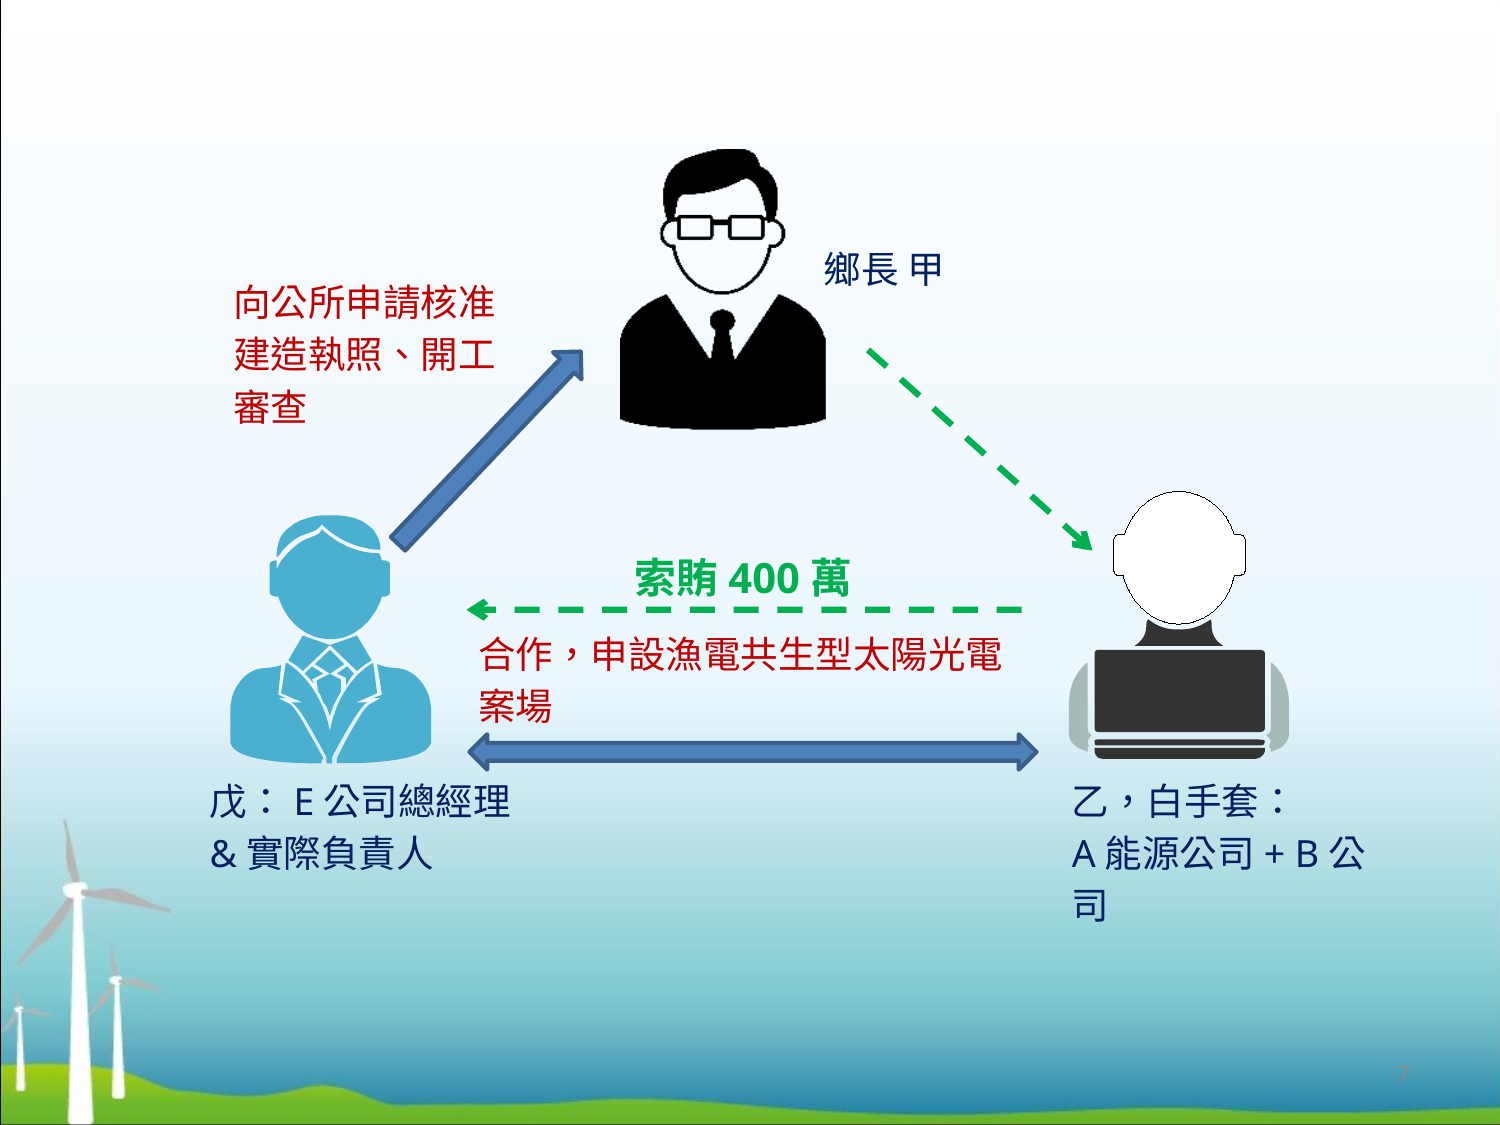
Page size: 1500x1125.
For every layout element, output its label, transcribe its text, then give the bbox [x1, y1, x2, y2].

text_box 合作，申設漁電共生型太陽光電案場 [463, 616, 1031, 736]
text_box [269, 529, 390, 640]
text_box 乙，白手套： A能源公司+ B公司 [1057, 763, 1400, 935]
text_box [230, 662, 378, 763]
text_box [1094, 739, 1265, 746]
text_box [538, 351, 582, 411]
picture [0, 0, 1500, 1125]
text_box [1094, 649, 1265, 733]
text_box [1113, 491, 1246, 625]
text_box [390, 437, 514, 551]
text_box [1266, 662, 1289, 752]
text_box [288, 635, 372, 672]
text_box [276, 515, 381, 558]
text_box 鄉長 甲 [809, 231, 1081, 299]
text_box 索賄400萬 [620, 541, 868, 609]
text_box 戊：E公司總經理&實際負責人 [194, 763, 538, 883]
text_box [1134, 619, 1224, 646]
text_box [1094, 747, 1265, 759]
text_box [1068, 662, 1092, 752]
text_box [304, 666, 324, 684]
text_box [469, 736, 1037, 770]
text_box [336, 664, 432, 763]
text_box [314, 649, 345, 717]
text_box 向公所申請核准建造執照、開工審查 [218, 264, 538, 437]
